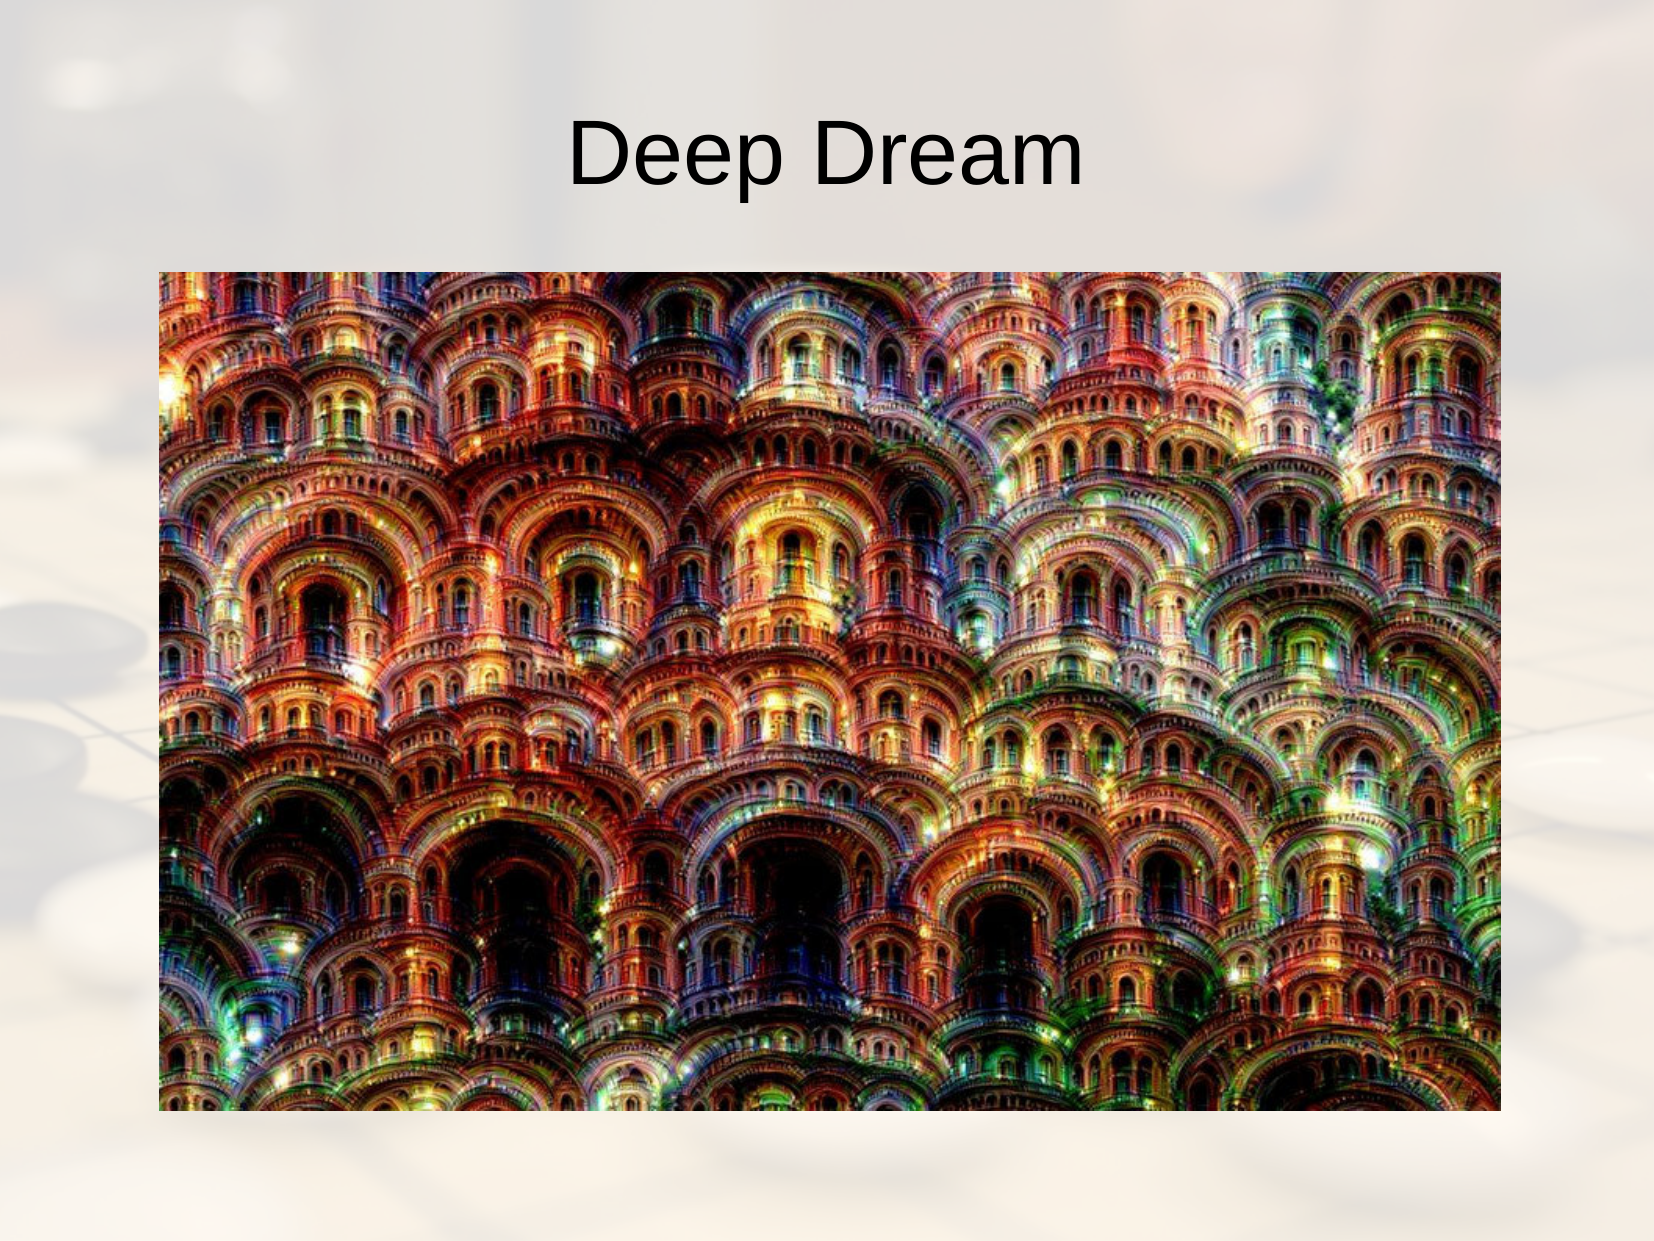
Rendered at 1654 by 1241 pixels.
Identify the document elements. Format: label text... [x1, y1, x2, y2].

picture [159, 272, 1501, 1111]
title Deep Dream [82, 49, 1571, 257]
